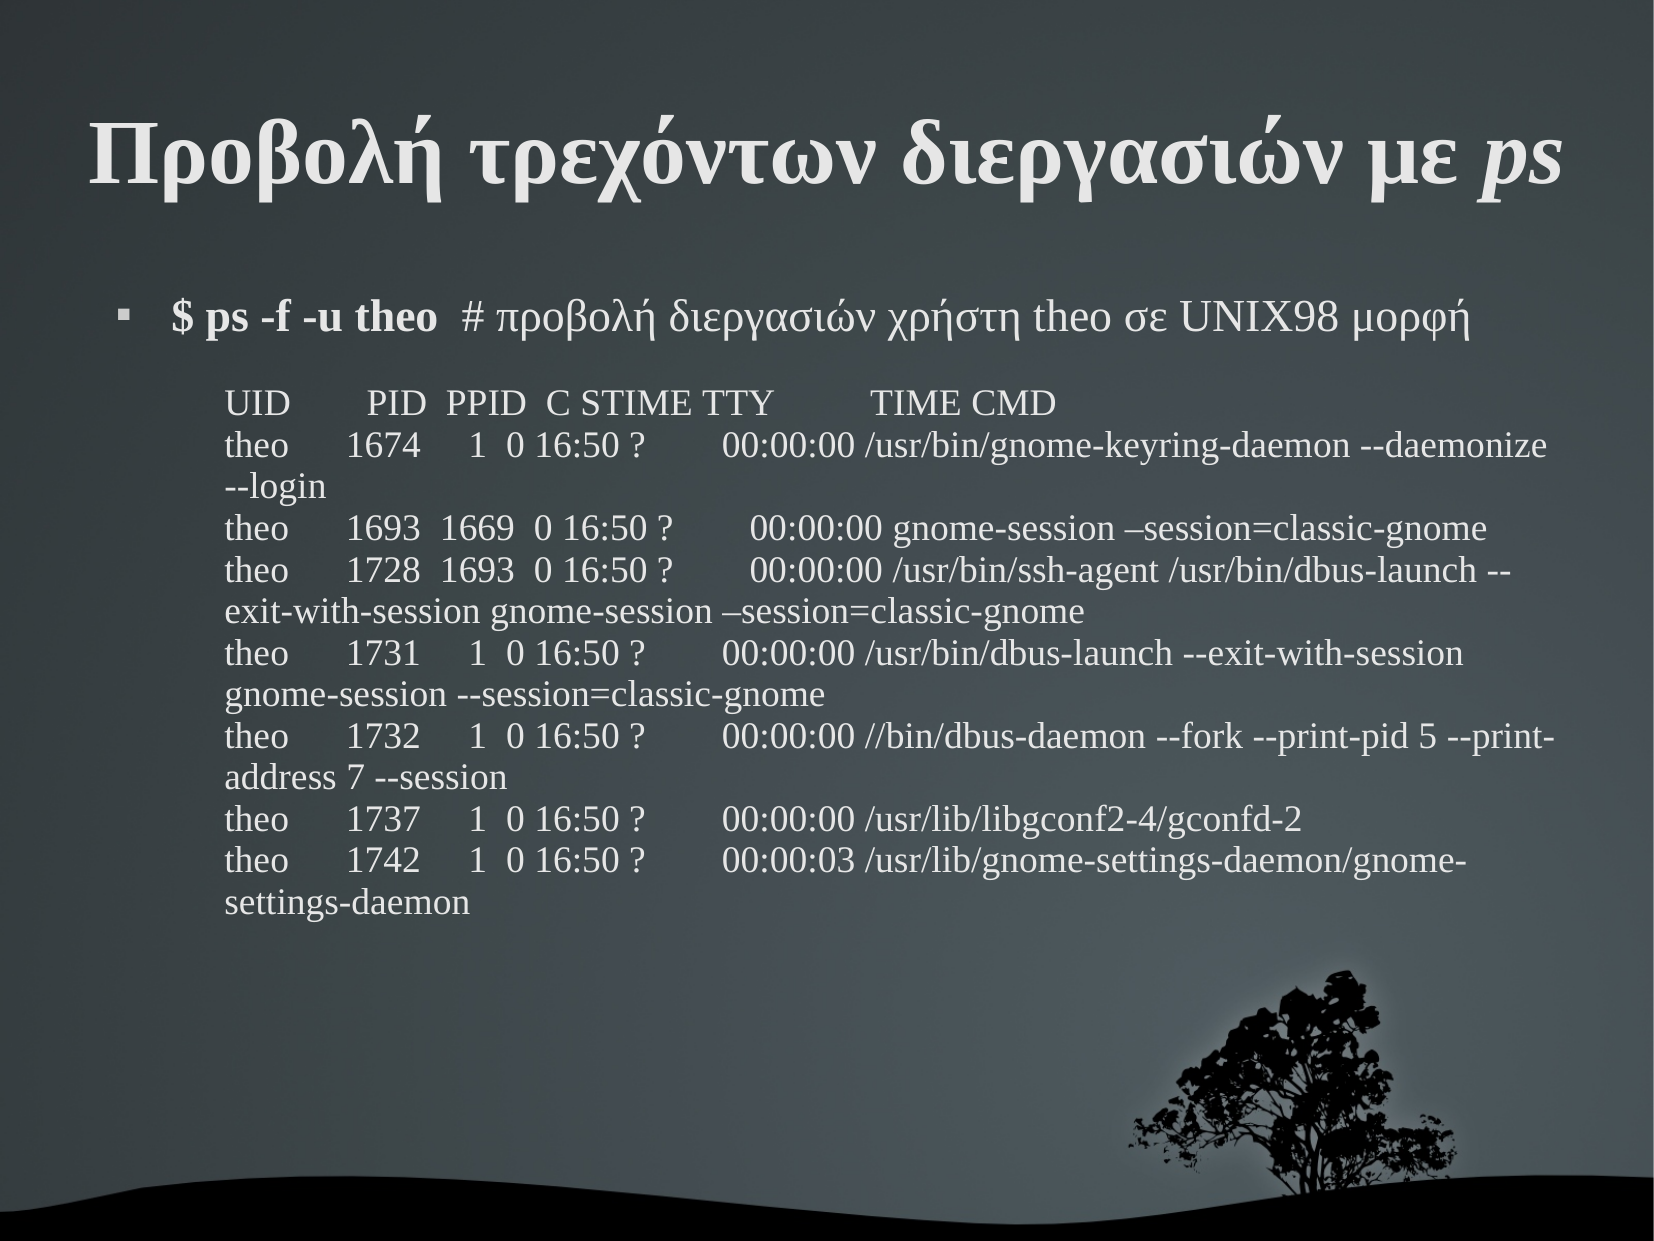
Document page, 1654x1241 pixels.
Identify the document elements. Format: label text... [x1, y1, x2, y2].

picture [0, 0, 1654, 1241]
title Προβολή τρεχόντων διεργασιών με ps [82, 49, 1571, 257]
list $ ps -f -u theo # προβολή διεργασιών χρήστη theo σε UNIX98 μορφή UID PID PPID C STIME TTY TIME CMD theo 1674 1 0 16:50 ? 00:00:00 /usr/bin/gnome-keyring-daemon --daemonize --login theo 1693 1669 0 16:50 ? 00:00:00 gnome-session –session=classic-gnome theo 1728 1693 0 16:50 ? 00:00:00 /usr/bin/ssh-agent /usr/bin/dbus-launch --exit-with-session gnome-session –session=classic-gnome theo 1731 1 0 16:50 ? 00:00:00 /usr/bin/dbus-launch --exit-with-session gnome-session --session=classic-gnome theo 1732 1 0 16:50 ? 00:00:00 //bin/dbus-daemon --fork --print-pid 5 --print-address 7 --session theo 1737 1 0 16:50 ? 00:00:00 /usr/lib/libgconf2-4/gconfd-2 theo 1742 1 0 16:50 ? 00:00:03 /usr/lib/gnome-settings-daemon/gnome-settings-daemon [82, 290, 1571, 1109]
